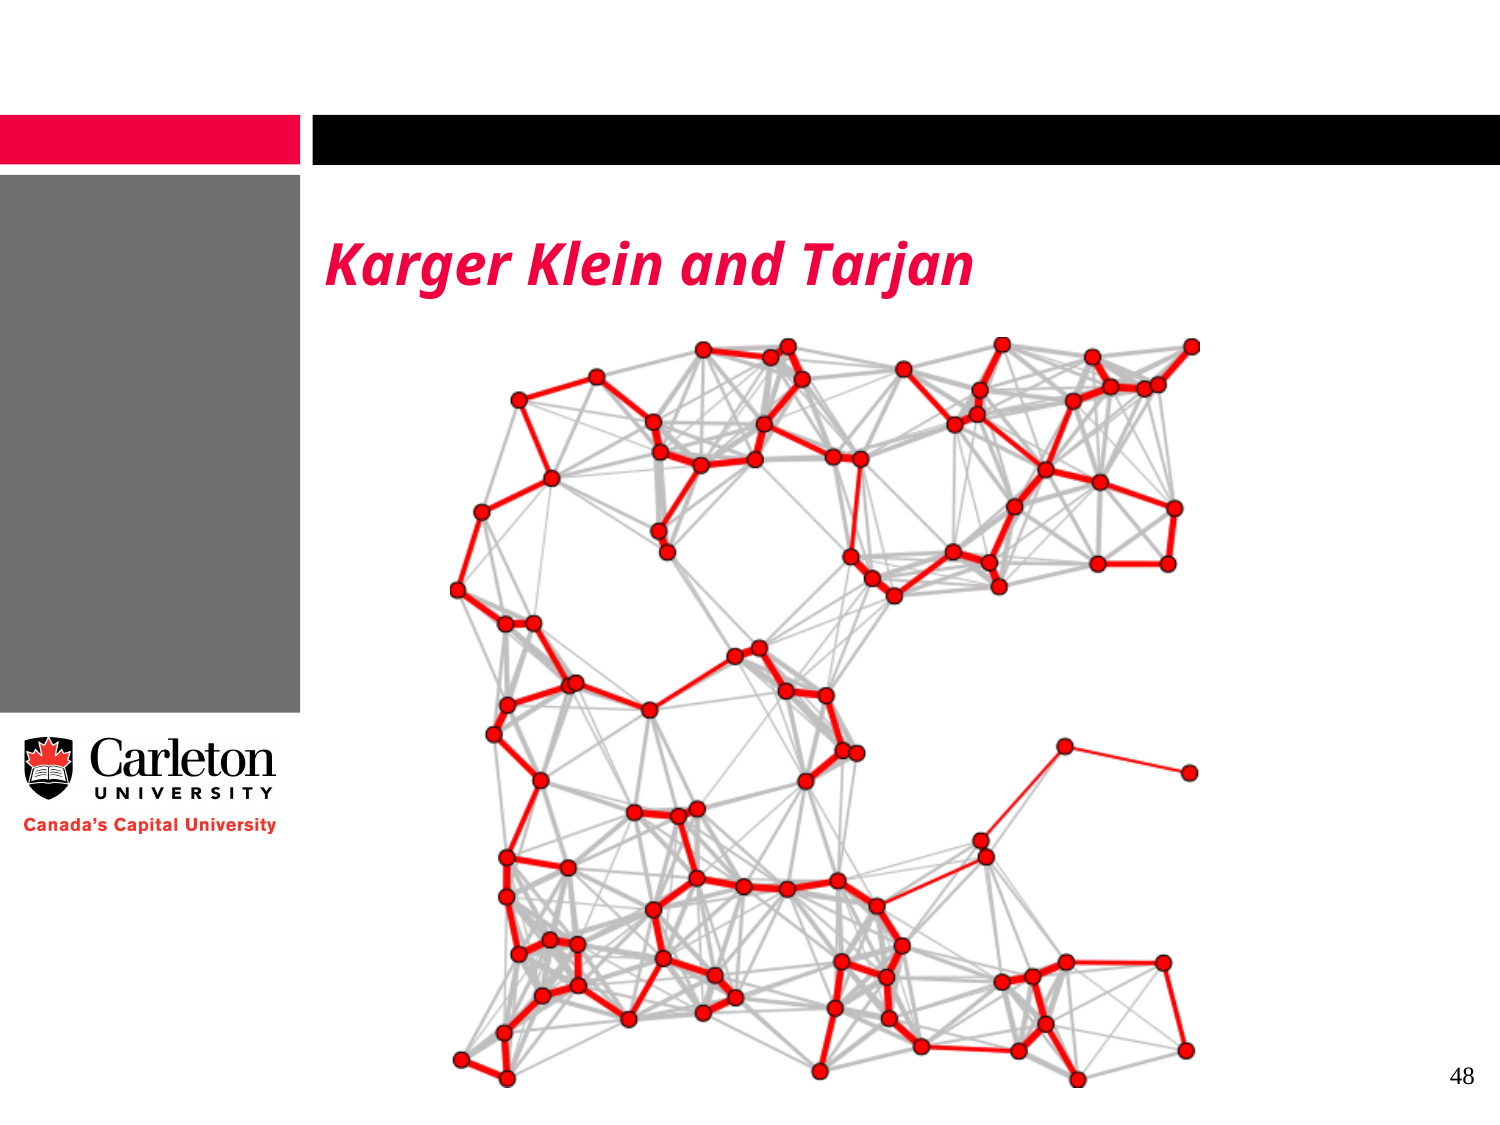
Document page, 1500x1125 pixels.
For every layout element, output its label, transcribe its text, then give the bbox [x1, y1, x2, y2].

picture [450, 337, 1200, 1088]
title Karger Klein and Tarjan [324, 194, 1450, 331]
picture [24, 737, 276, 834]
